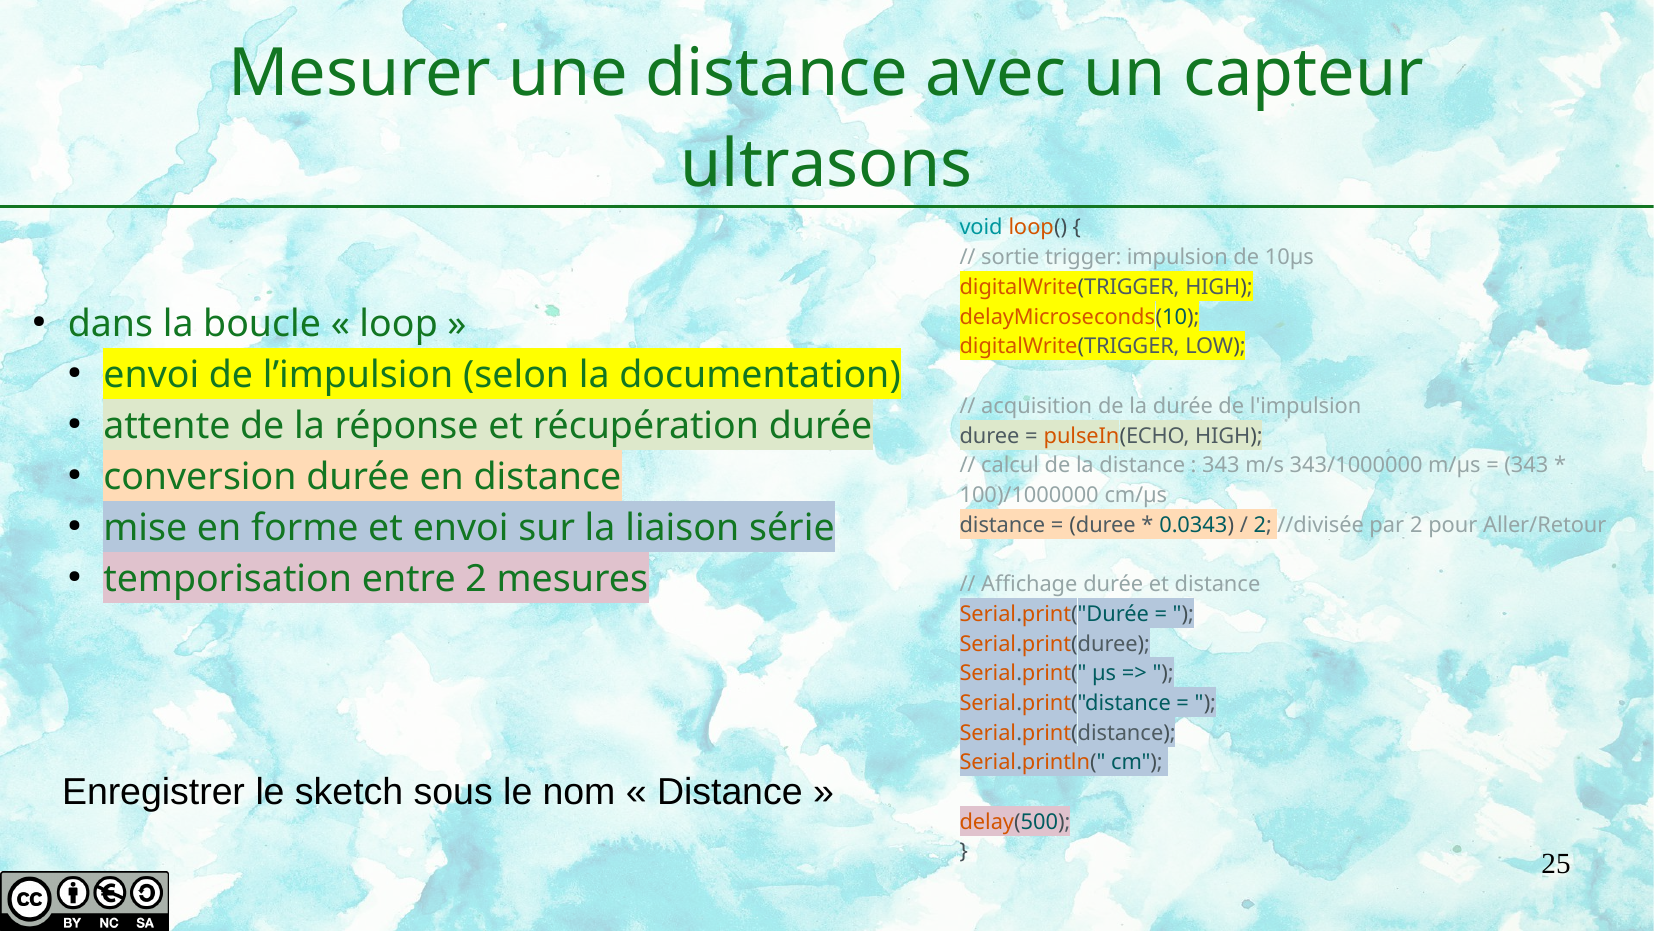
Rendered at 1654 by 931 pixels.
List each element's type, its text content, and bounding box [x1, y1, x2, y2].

title Mesurer une distance avec un capteur ultrasons [82, 23, 1571, 206]
picture [0, 871, 169, 931]
text_box Enregistrer le sketch sous le nom « Distance » [47, 763, 875, 827]
text_box dans la boucle « loop » envoi de l’impulsion (selon la documentation) attente de la réponse et récupération durée conversion durée en distance mise en forme et envoi sur la liaison série temporisation entre 2 mesures [17, 289, 934, 764]
text_box void loop() { // sortie trigger: impulsion de 10µs digitalWrite(TRIGGER, HIGH); delayMicroseconds(10); digitalWrite(TRIGGER, LOW); // acquisition de la durée de l'impulsion duree = pulseIn(ECHO, HIGH); // calcul de la distance : 343 m/s 343/1000000 m/µs = (343 * 100)/1000000 cm/µs distance = (duree * 0.0343) / 2; //divisée par 2 pour Aller/Retour // Affichage durée et distance Serial.print("Durée = "); Serial.print(duree); Serial.print(" µs => "); Serial.print("distance = "); Serial.print(distance); Serial.println(" cm"); delay(500); } [944, 204, 1642, 931]
